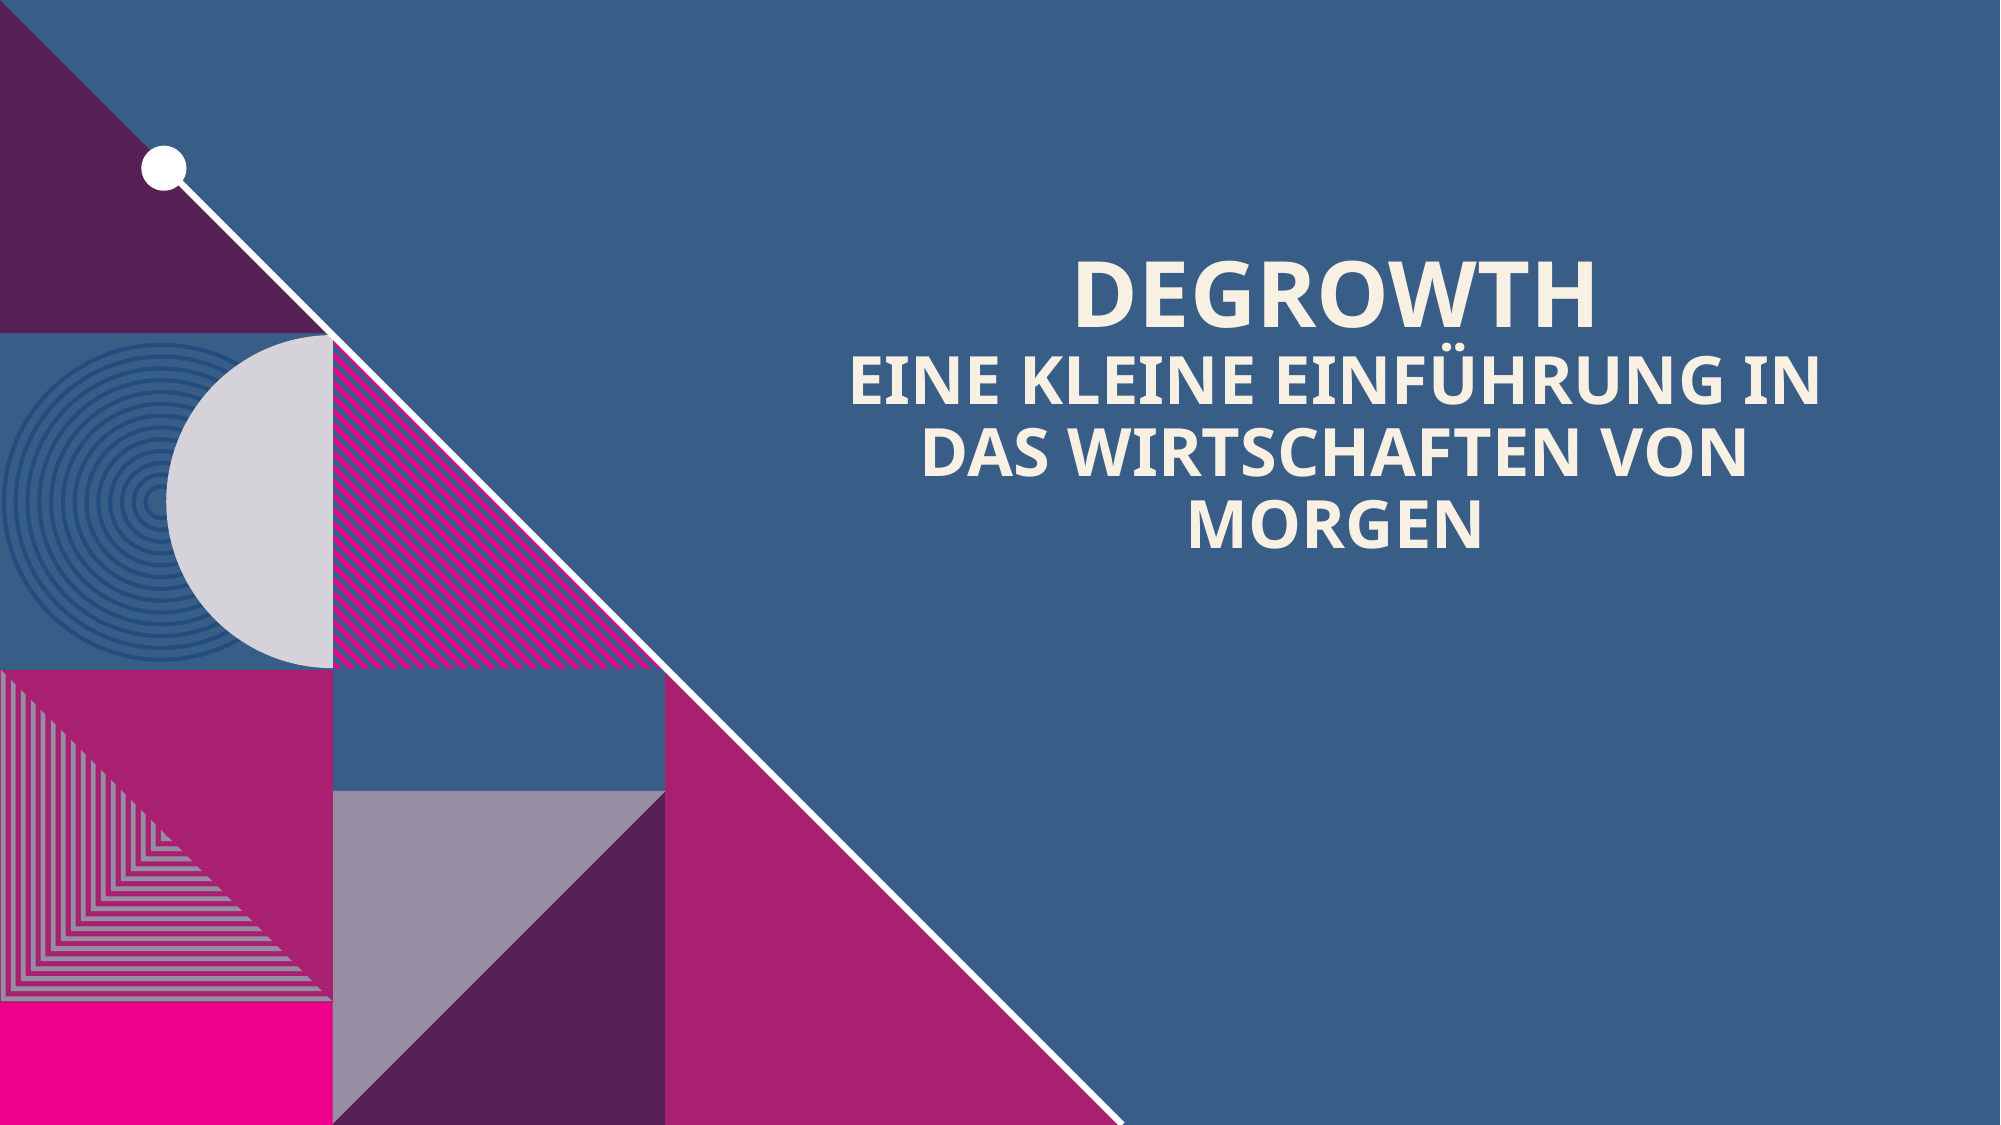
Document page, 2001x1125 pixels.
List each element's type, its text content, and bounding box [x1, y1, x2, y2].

title Degrowth Eine kleine Einführung in das Wirtschaften von Morgen [773, 111, 1899, 701]
